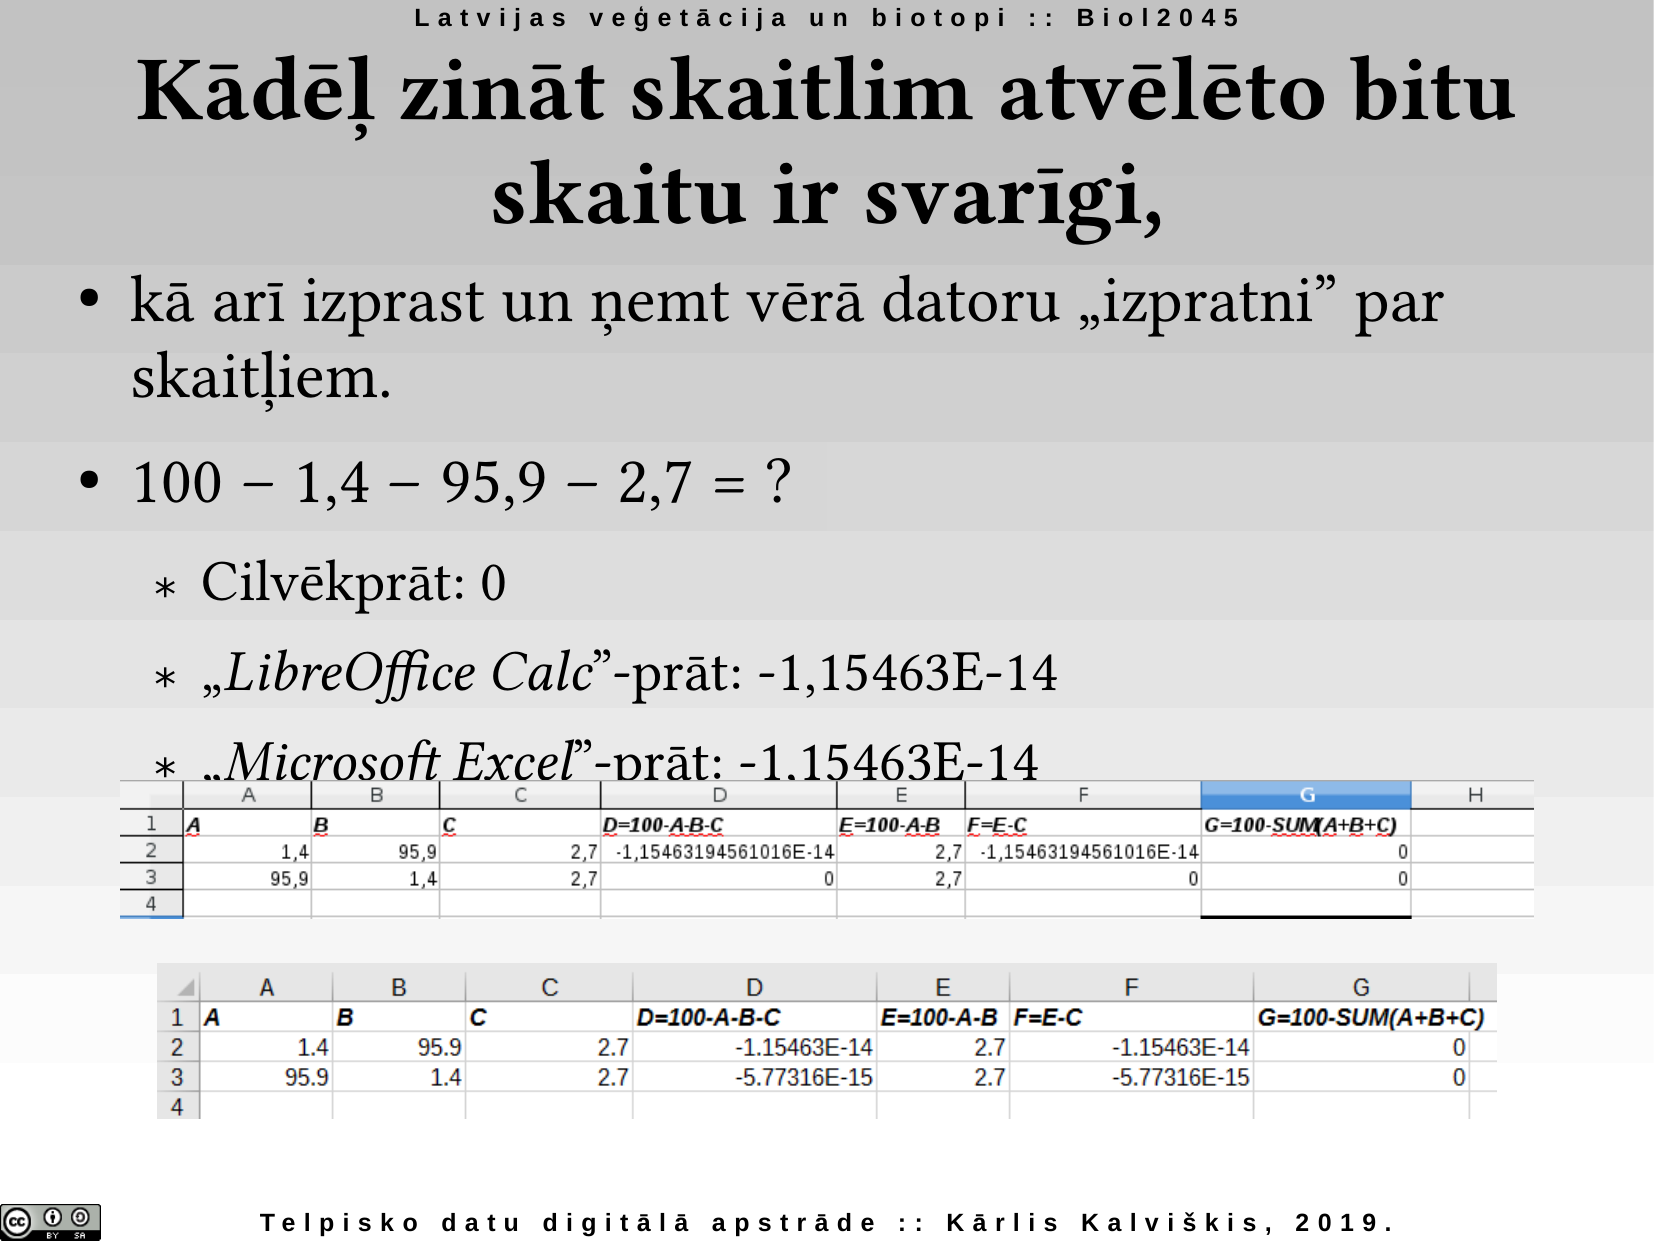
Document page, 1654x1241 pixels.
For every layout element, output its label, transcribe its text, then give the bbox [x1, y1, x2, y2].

list kā arī izprast un ņemt vērā datoru „izpratni” par skaitļiem. 100 – 1,4 – 95,9 – 2,7 = ? Cilvēkprāt: 0 „LibreOffice Calc”-prāt: -1,15463E-14 „Microsoft Excel”-prāt: -1,15463E-14 [59, 261, 1596, 981]
title Kādēļ zināt skaitlim atvēlēto bitu skaitu ir svarīgi, [59, 37, 1596, 247]
picture [0, 0, 1654, 1241]
